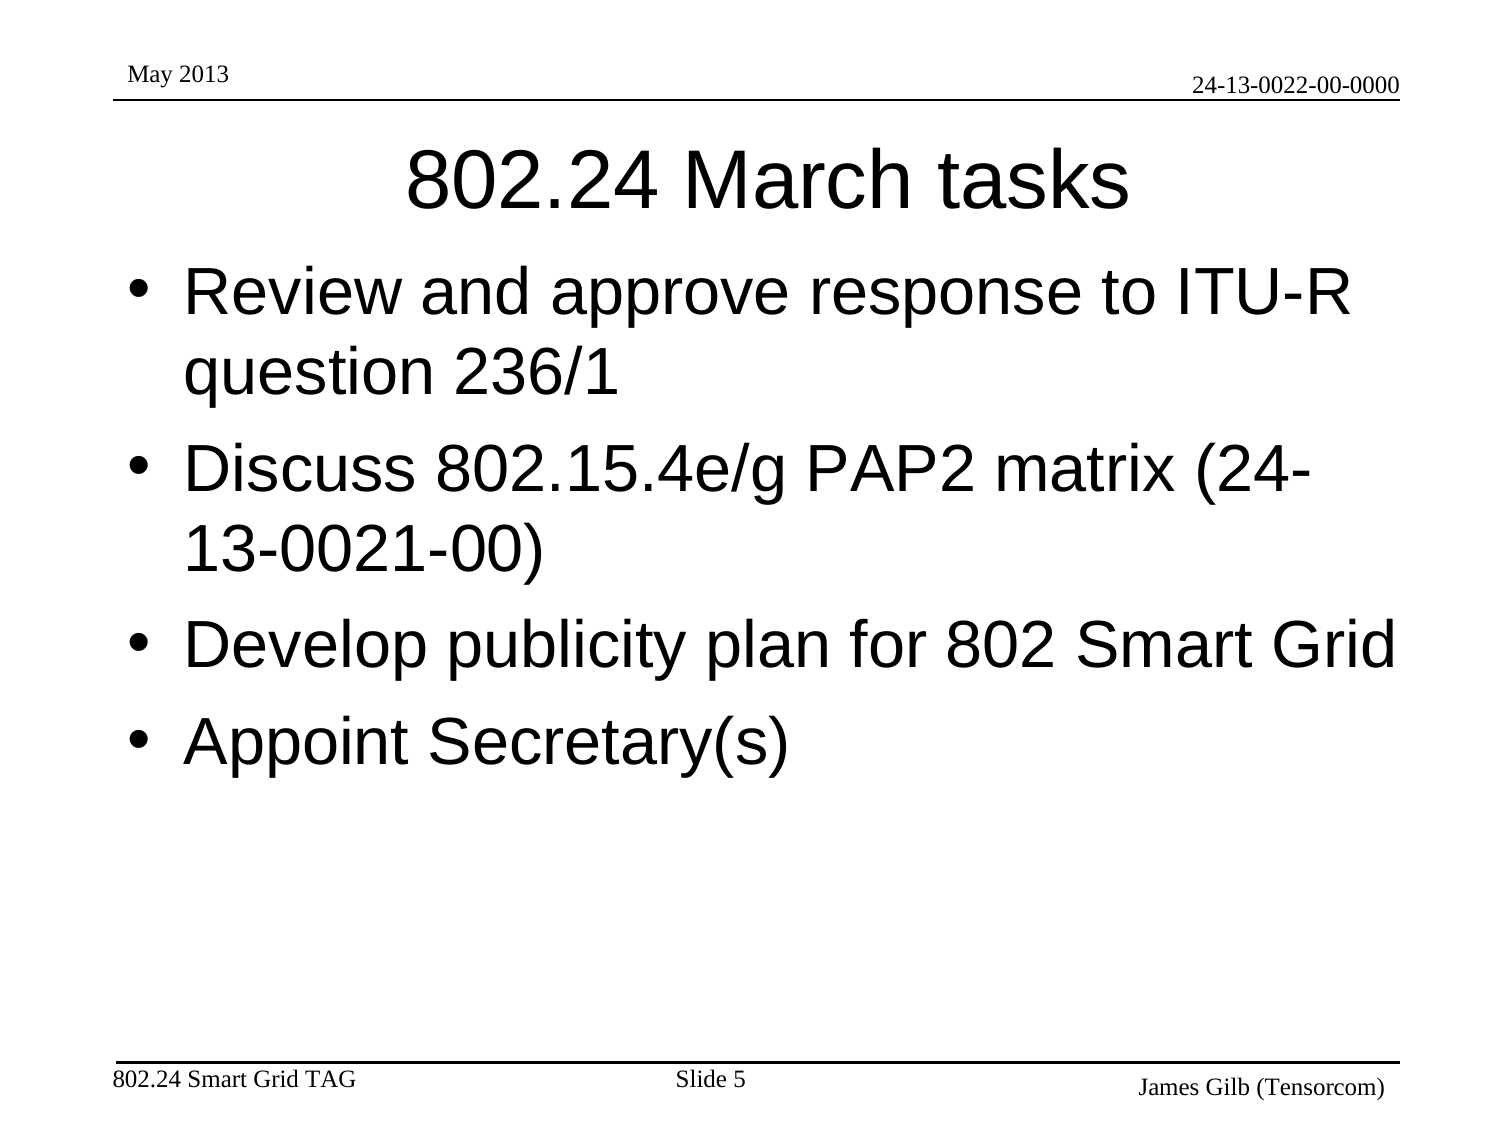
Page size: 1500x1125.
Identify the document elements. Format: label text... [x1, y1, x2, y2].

list Review and approve response to ITU-R question 236/1 Discuss 802.15.4e/g PAP2 matrix (24-13-0021-00) Develop publicity plan for 802 Smart Grid Appoint Secretary(s) [112, 239, 1426, 1051]
title 802.24 March tasks [112, 112, 1426, 238]
